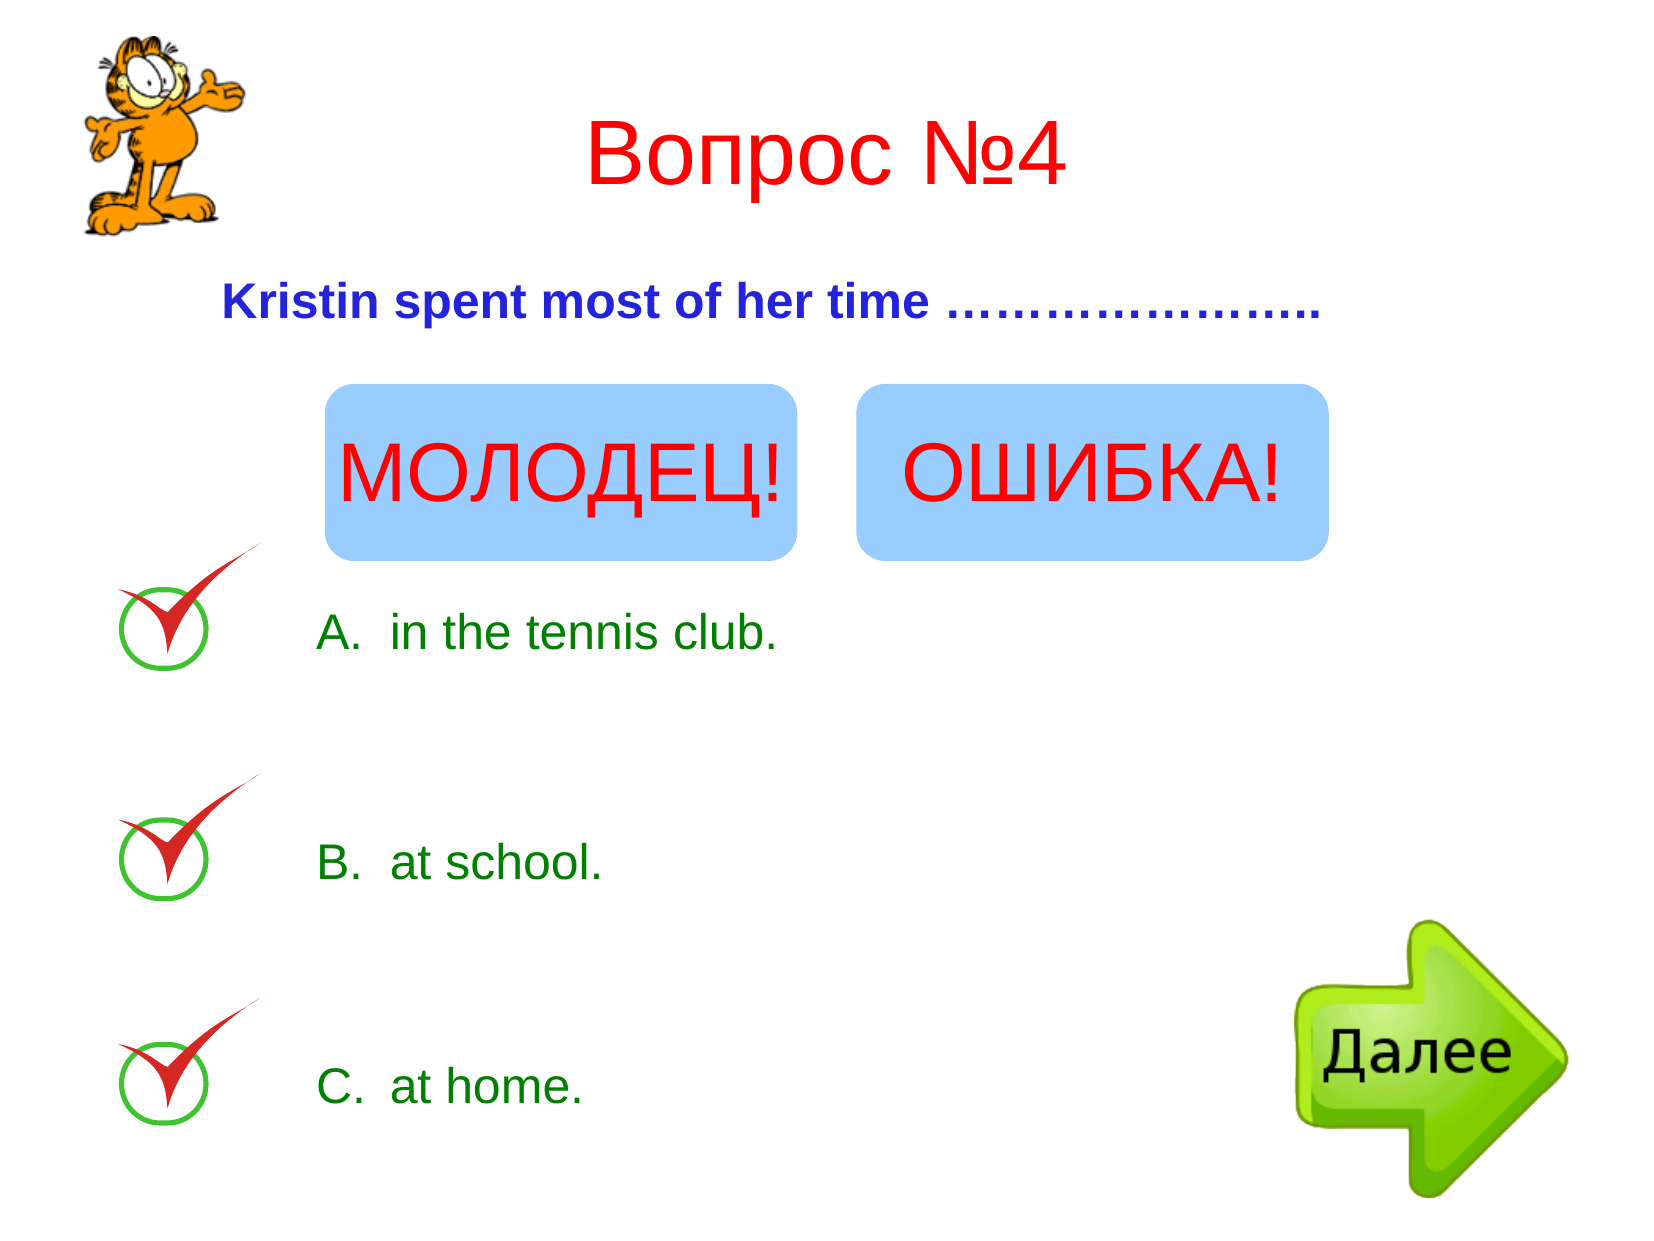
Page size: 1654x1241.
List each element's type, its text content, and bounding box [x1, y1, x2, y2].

picture [118, 543, 261, 672]
picture [65, 36, 266, 237]
text_box Kristin spent most of her time ………………….. [206, 265, 1565, 338]
text_box ОШИБКА! [856, 383, 1329, 562]
text_box МОЛОДЕЦ! [324, 383, 798, 562]
title Вопрос №4 [82, 56, 1571, 250]
picture [118, 773, 261, 903]
text_box B. at school. [301, 826, 1565, 898]
picture [118, 998, 261, 1127]
text_box C. at home. [301, 1051, 1211, 1122]
text_box A. in the tennis club. [301, 596, 1654, 668]
picture [1269, 904, 1580, 1211]
